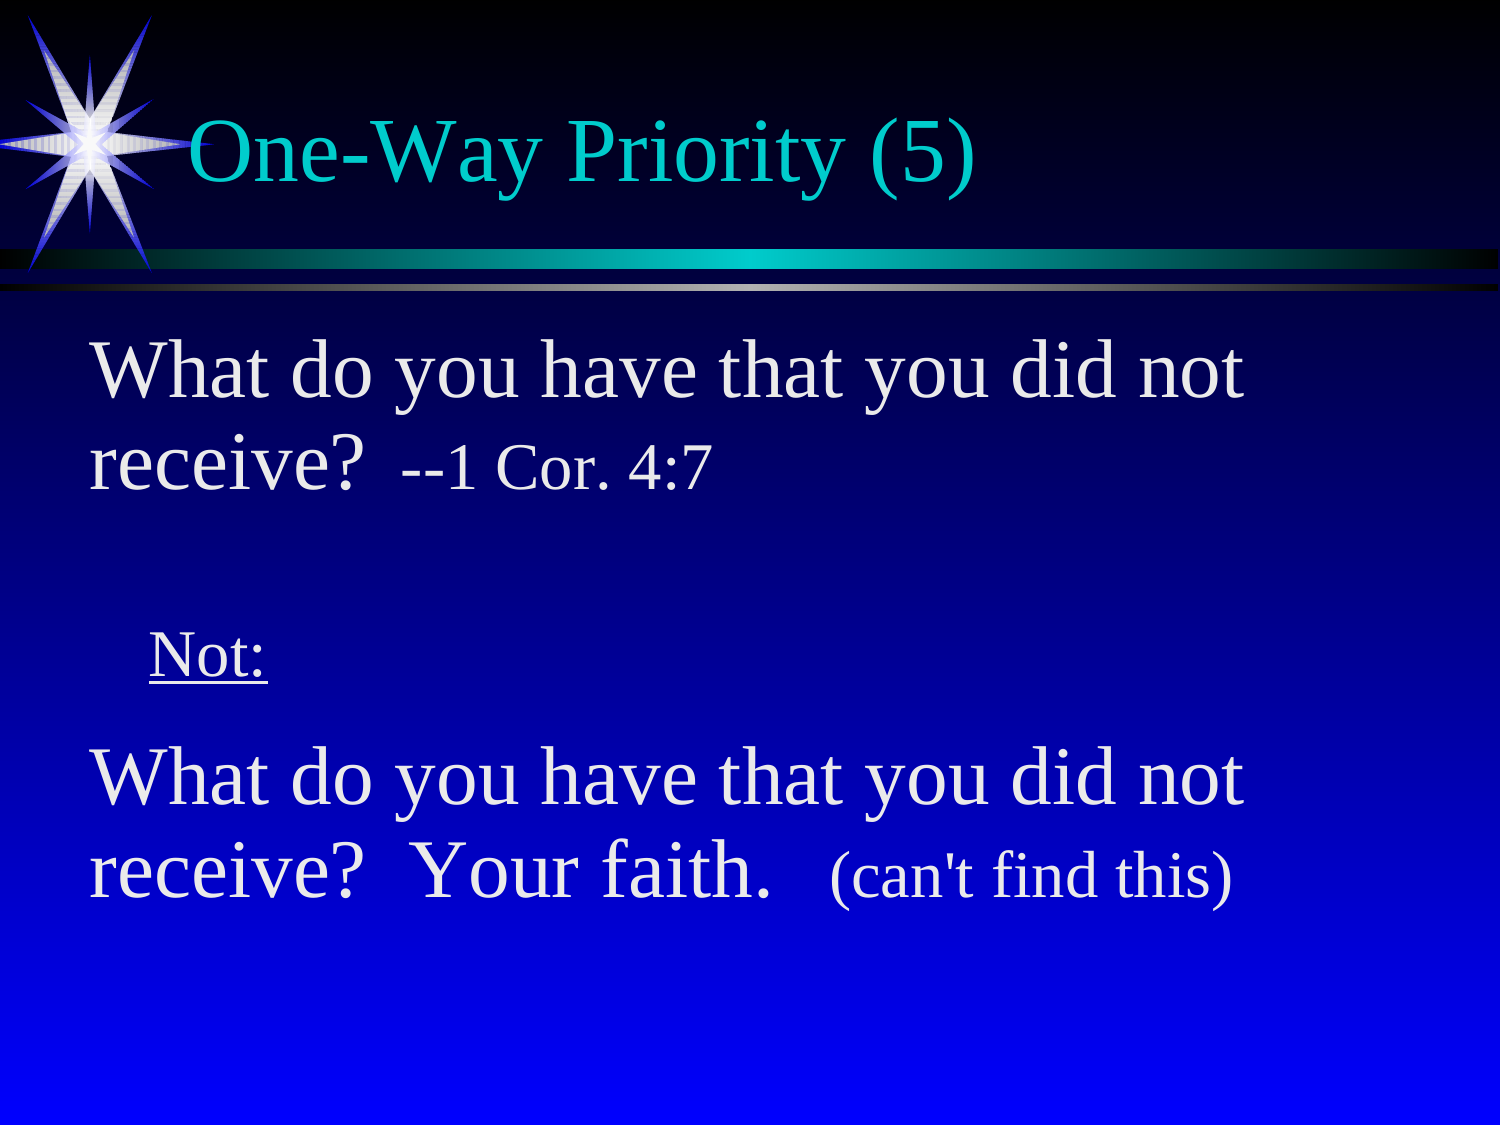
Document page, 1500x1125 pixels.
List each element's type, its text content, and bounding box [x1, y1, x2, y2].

text_box Not: [134, 671, 322, 699]
text_box What do you have that you did not receive? Your faith. (can't find this) [75, 723, 1351, 923]
text_box [0, 600, 488, 671]
text_box What do you have that you did not receive? --1 Cor. 4:7 [75, 315, 1351, 516]
title One-Way Priority (5) [187, 56, 1463, 244]
